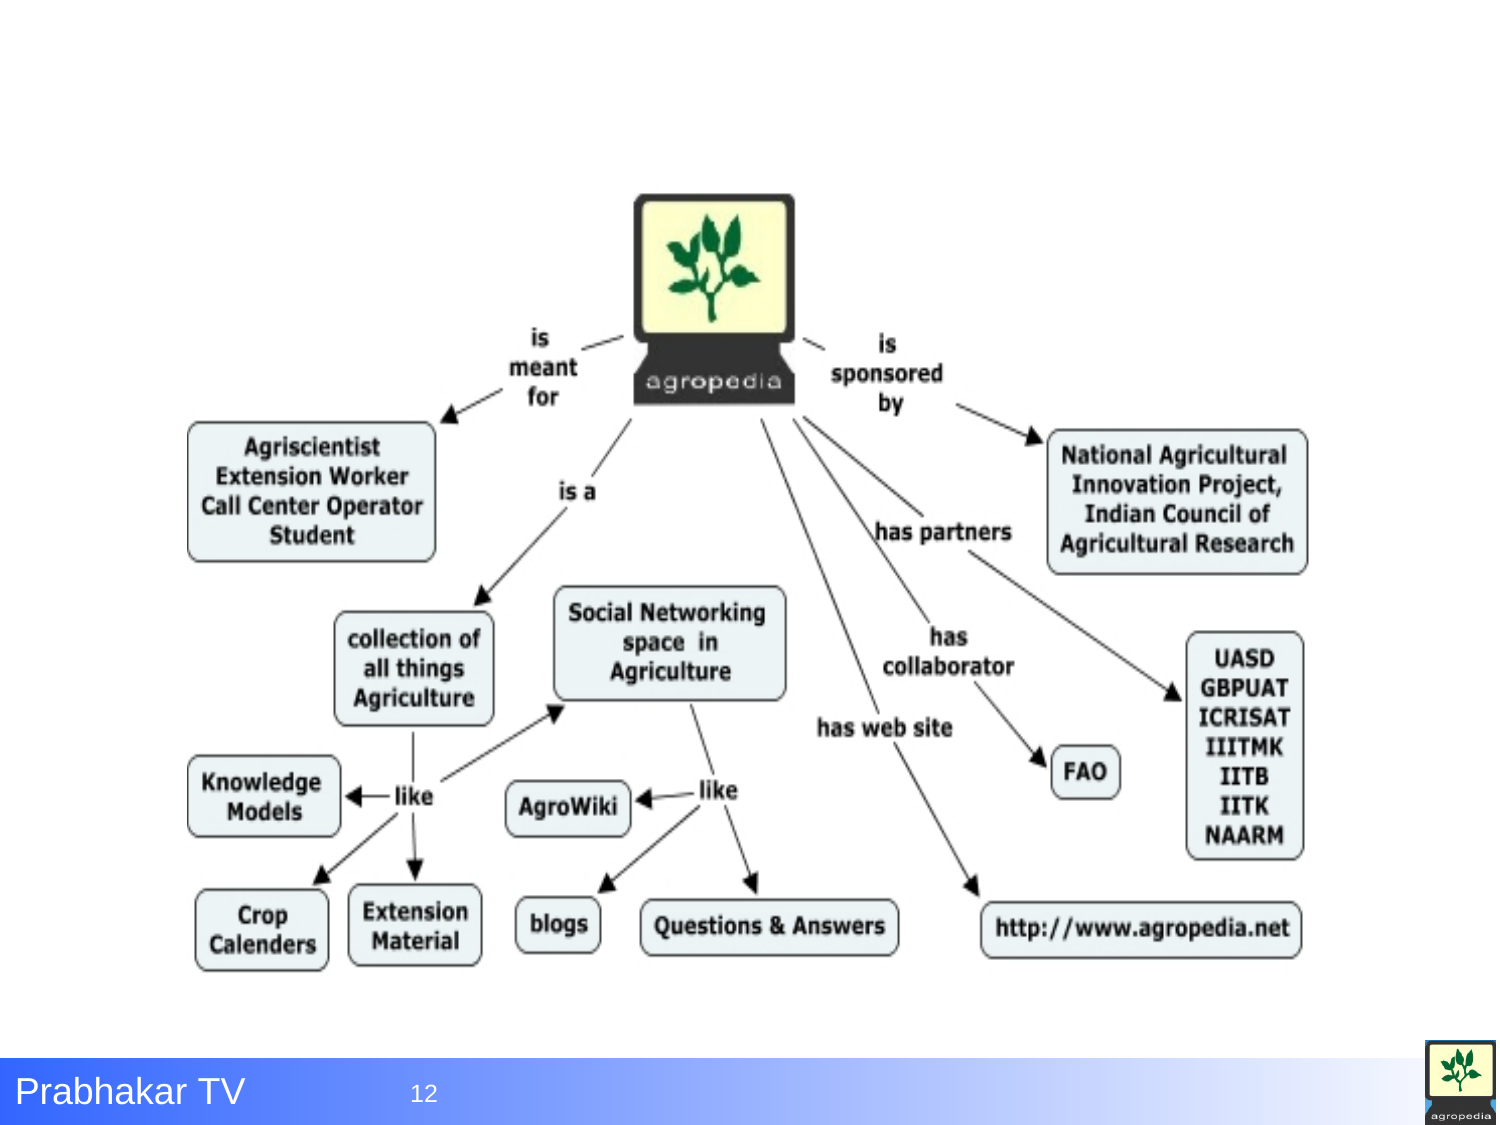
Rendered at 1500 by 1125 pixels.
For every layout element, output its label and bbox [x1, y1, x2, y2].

picture [187, 187, 1313, 976]
picture [1425, 1040, 1496, 1125]
